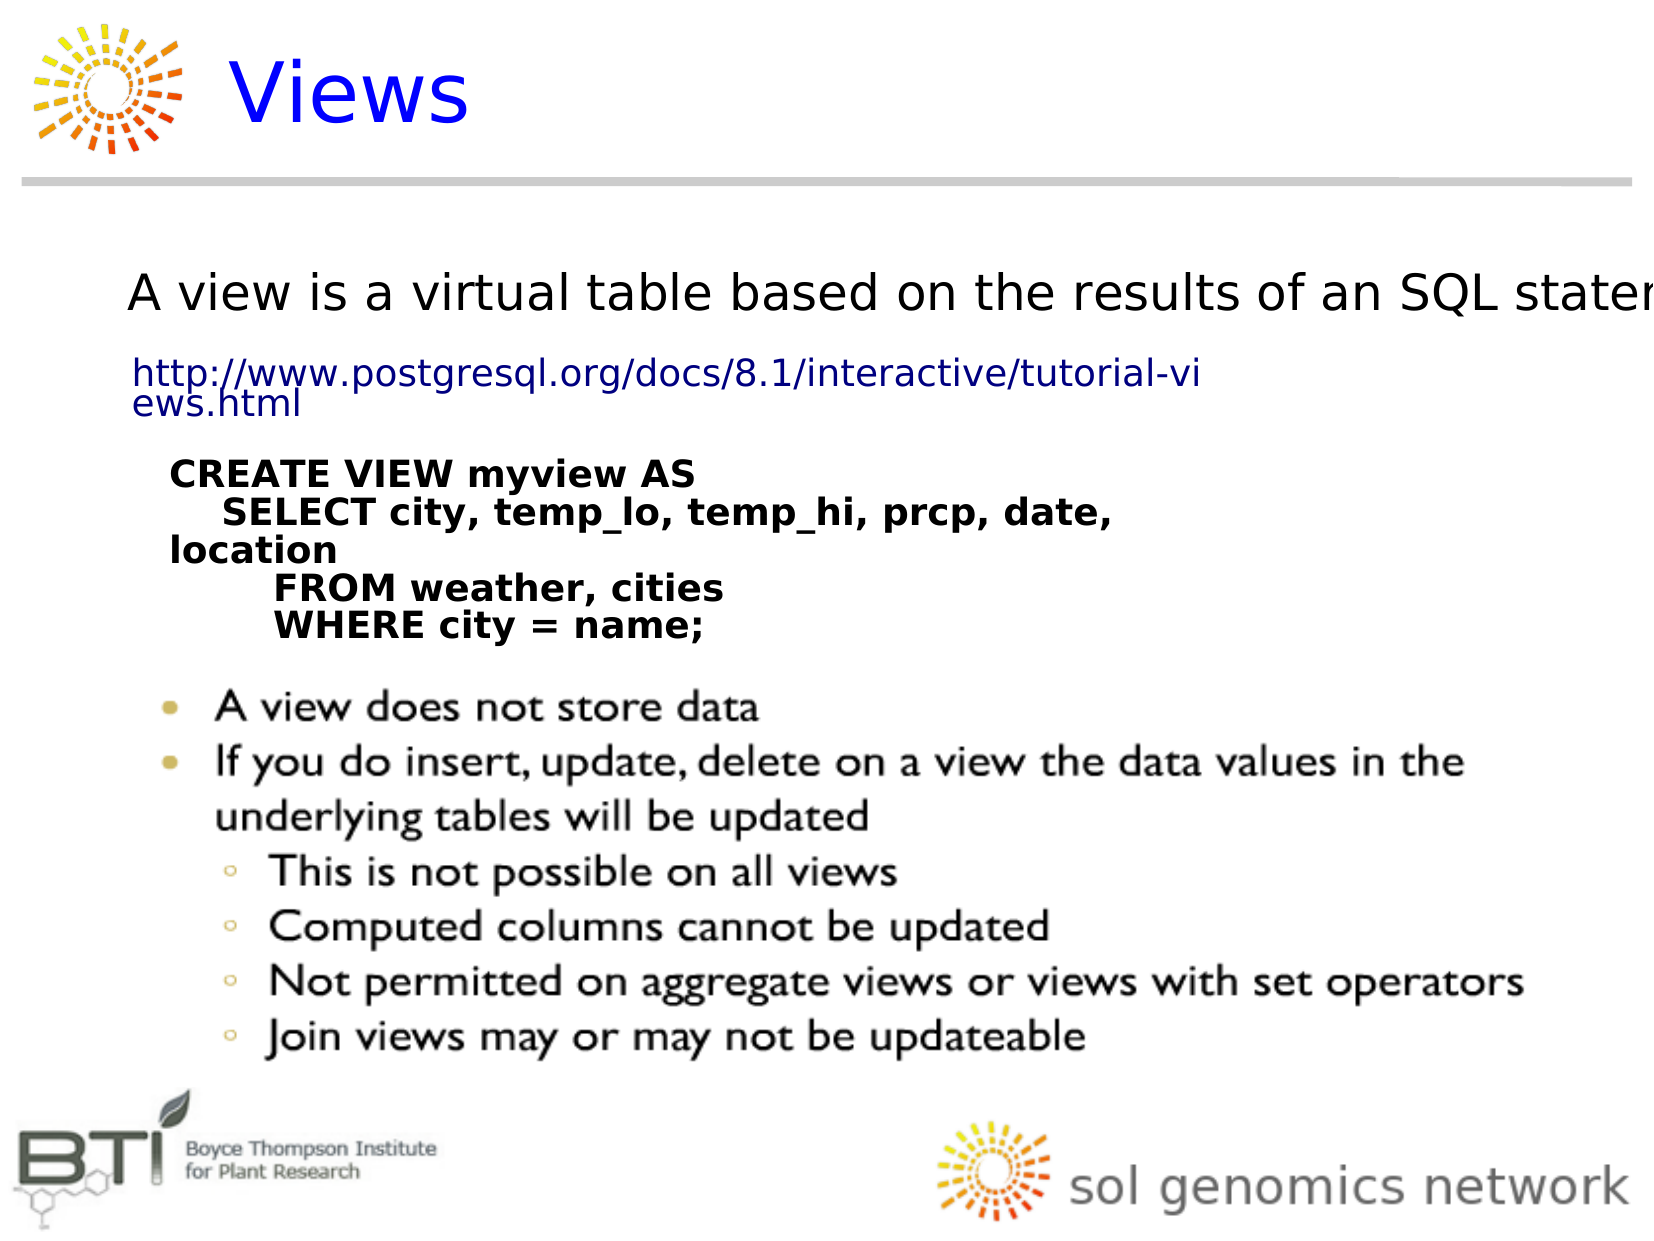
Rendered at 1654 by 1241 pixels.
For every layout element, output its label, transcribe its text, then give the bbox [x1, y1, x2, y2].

text_box CREATE VIEW myview AS SELECT city, temp_lo, temp_hi, prcp, date, location FROM weather, cities WHERE city = name; [154, 450, 1238, 674]
picture [921, 1116, 1642, 1229]
text_box A view is a virtual table based on the results of an SQL statement [112, 262, 1522, 336]
text_box http://www.postgresql.org/docs/8.1/interactive/tutorial-views.html [116, 349, 1238, 408]
text_box Views [228, 46, 1623, 159]
picture [32, 22, 184, 156]
picture [8, 1087, 451, 1234]
picture [150, 674, 1538, 1076]
